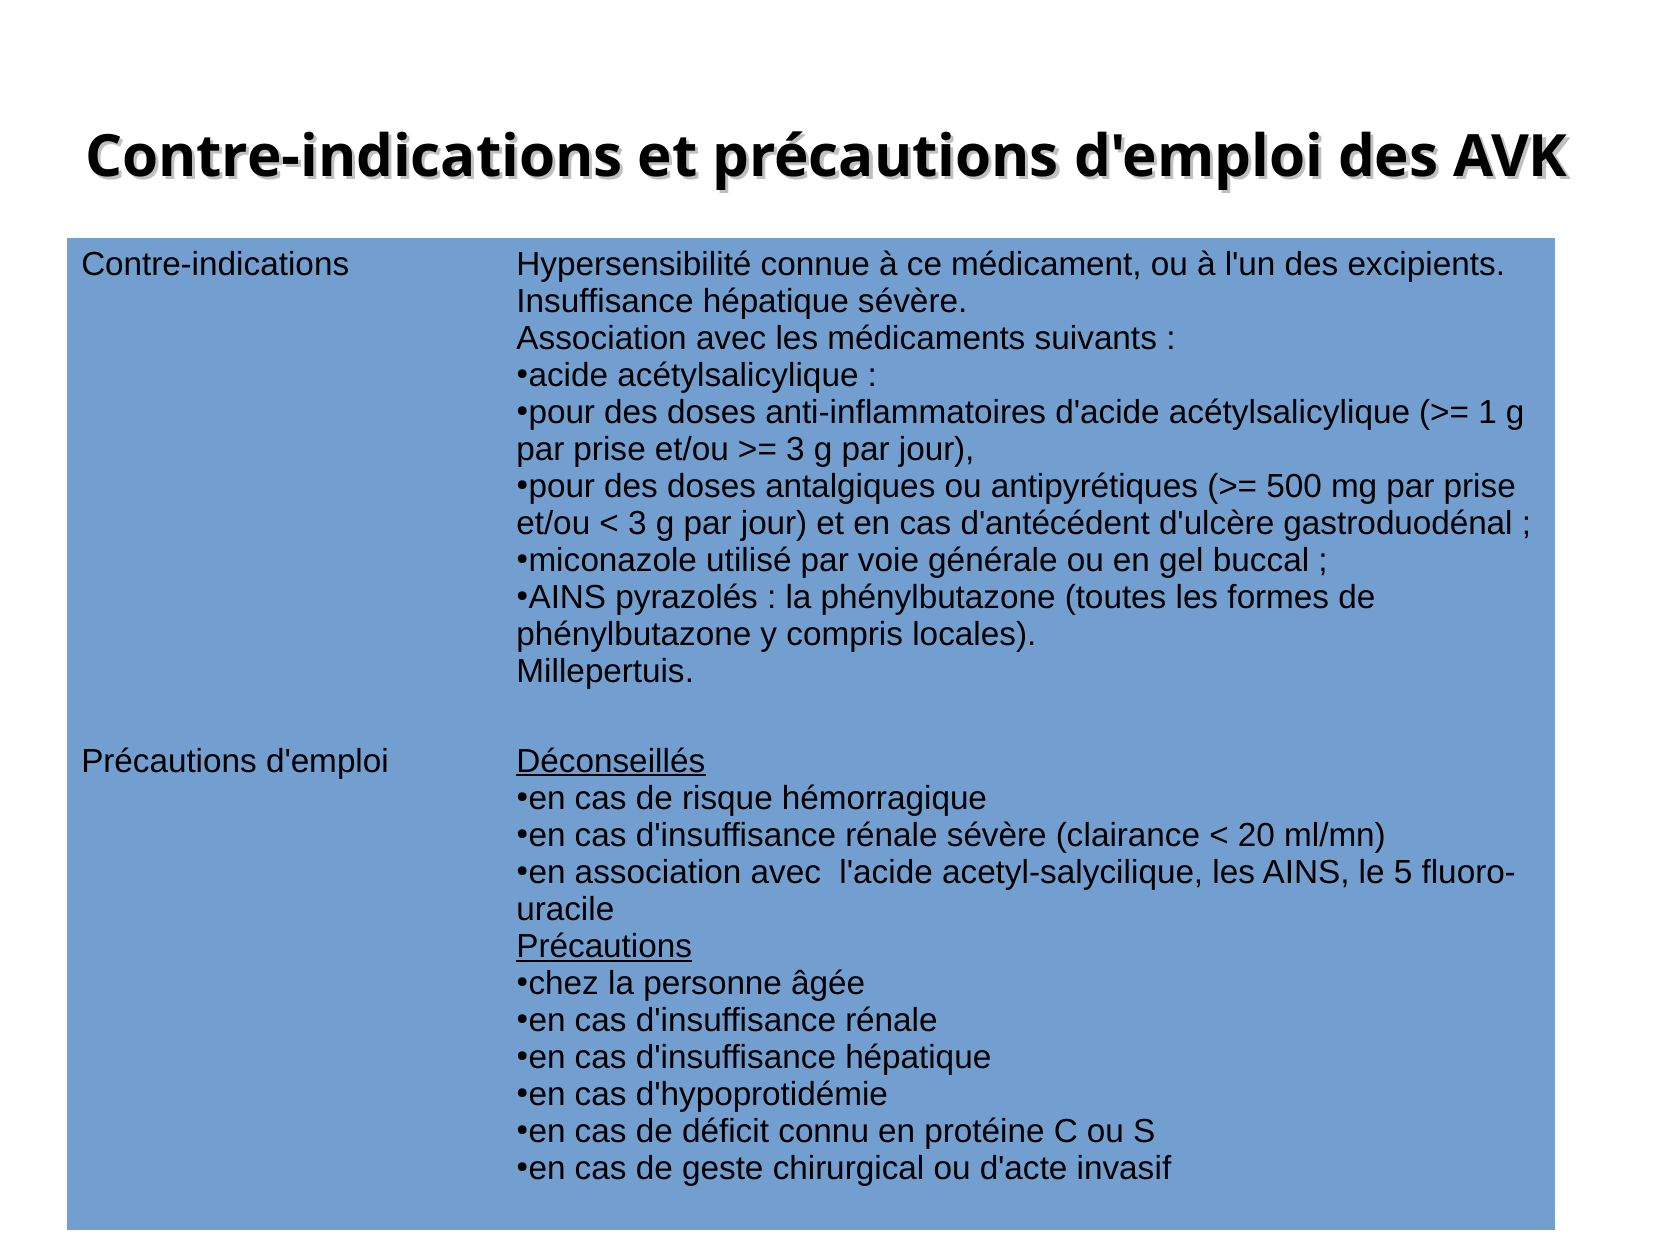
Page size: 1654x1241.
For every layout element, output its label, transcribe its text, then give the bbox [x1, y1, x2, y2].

table_cell Déconseillés en cas de risque hémorragique en cas d'insuffisance rénale sévère (clairance < 20 ml/mn) en association avec l'acide acetyl-salycilique, les AINS, le 5 fluoro-uracile Précautions chez la personne âgée en cas d'insuffisance rénale en cas d'insuffisance hépatique en cas d'hypoprotidémie en cas de déficit connu en protéine C ou S en cas de geste chirurgical ou d'acte invasif [502, 735, 1555, 1230]
title Contre-indications et précautions d'emploi des AVK [82, 49, 1571, 257]
table_header Hypersensibilité connue à ce médicament, ou à l'un des excipients. Insuffisance hépatique sévère. Association avec les médicaments suivants : acide acétylsalicylique : pour des doses anti-inflammatoires d'acide acétylsalicylique (>= 1 g par prise et/ou >= 3 g par jour), pour des doses antalgiques ou antipyrétiques (>= 500 mg par prise et/ou < 3 g par jour) et en cas d'antécédent d'ulcère gastroduodénal ; miconazole utilisé par voie générale ou en gel buccal ; AINS pyrazolés : la phénylbutazone (toutes les formes de phénylbutazone y compris locales). Millepertuis. [502, 238, 1555, 735]
table_header Contre-indications [67, 238, 502, 735]
table_cell Précautions d'emploi [67, 735, 502, 1230]
